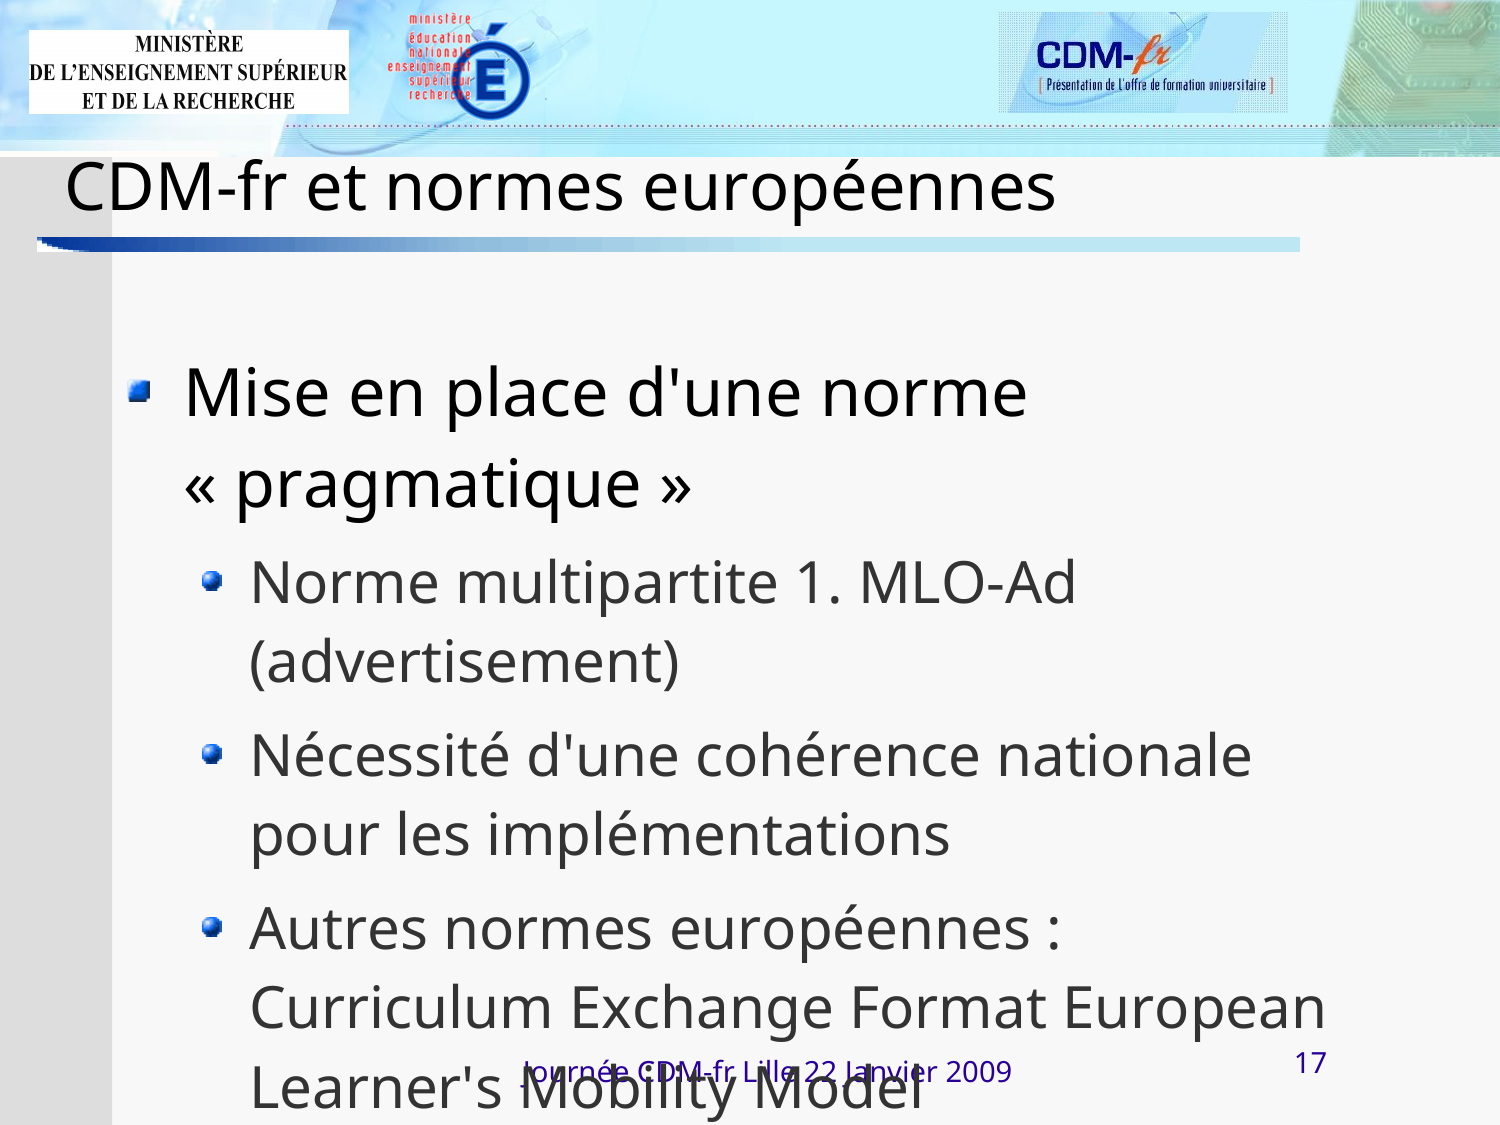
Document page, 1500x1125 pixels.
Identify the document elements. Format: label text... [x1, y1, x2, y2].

title CDM-fr et normes européennes [50, 137, 1463, 238]
list Mise en place d'une norme « pragmatique » Norme multipartite 1. MLO-Ad (advertisement) Nécessité d'une cohérence nationale pour les implémentations Autres normes européennes : Curriculum Exchange Format European Learner's Mobility Model [112, 337, 1388, 1027]
picture [37, 237, 1300, 252]
picture [0, 0, 1500, 157]
